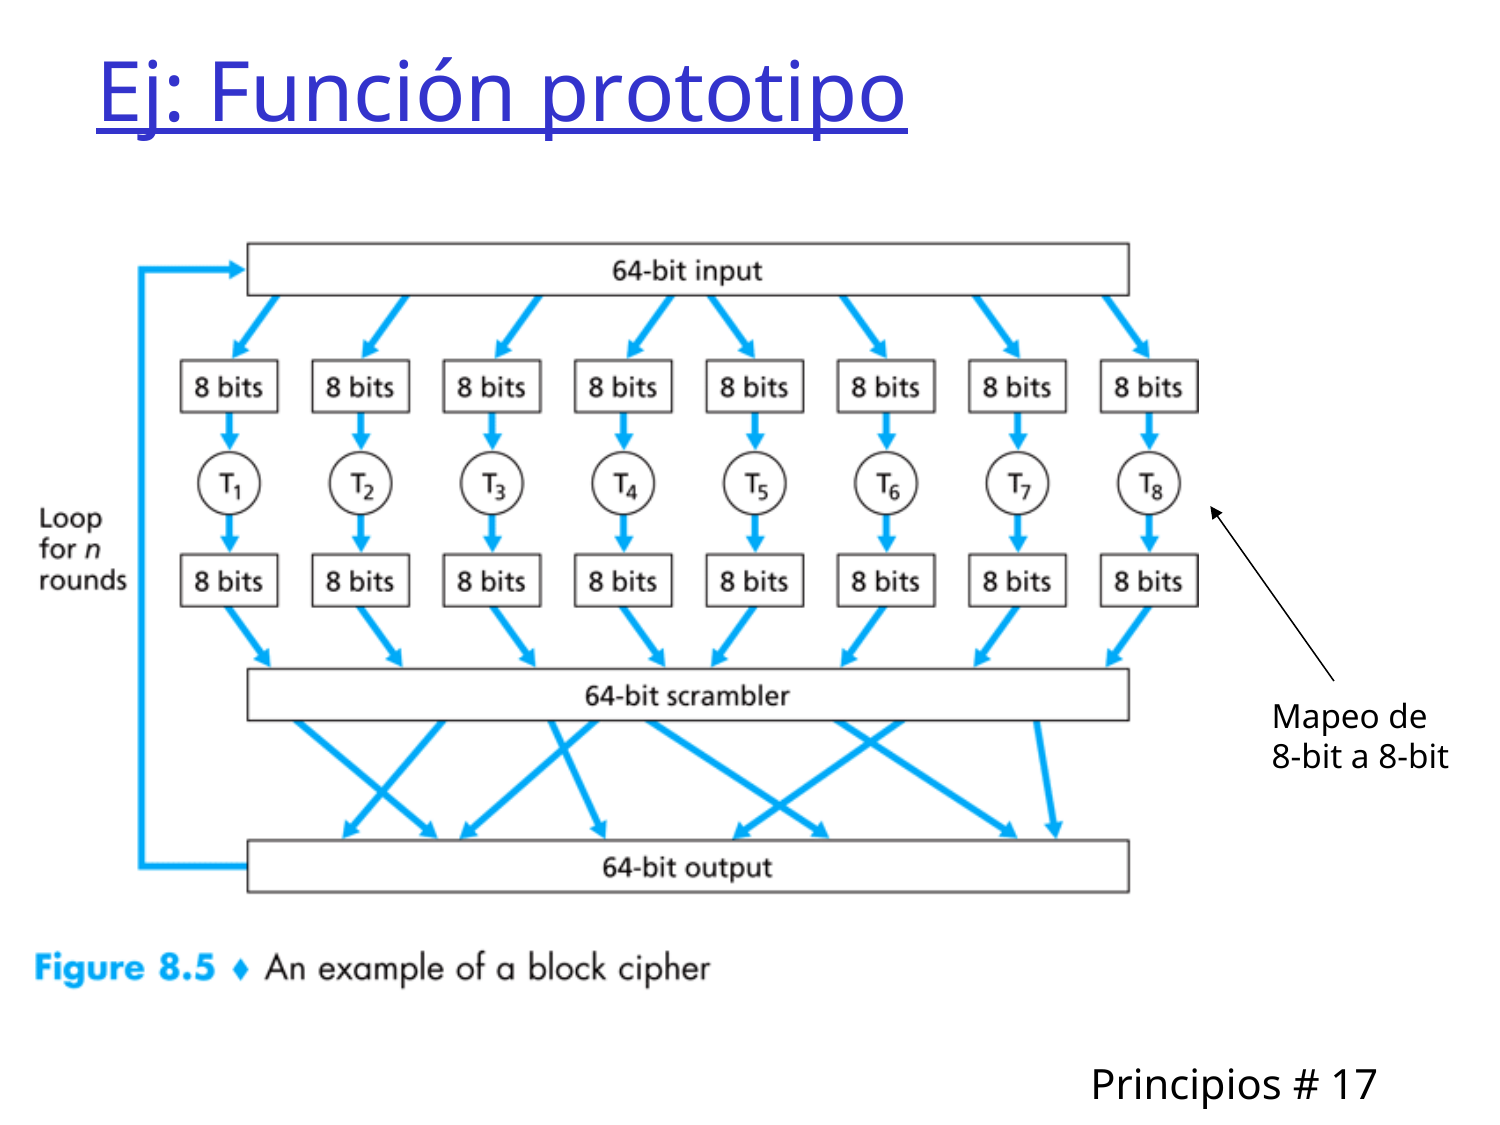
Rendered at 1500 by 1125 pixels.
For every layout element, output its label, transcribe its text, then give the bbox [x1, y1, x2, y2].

title Ej: Función prototipo [80, 0, 1356, 178]
text_box Mapeo de 8-bit a 8-bit [1256, 687, 1465, 783]
picture [34, 240, 1199, 992]
